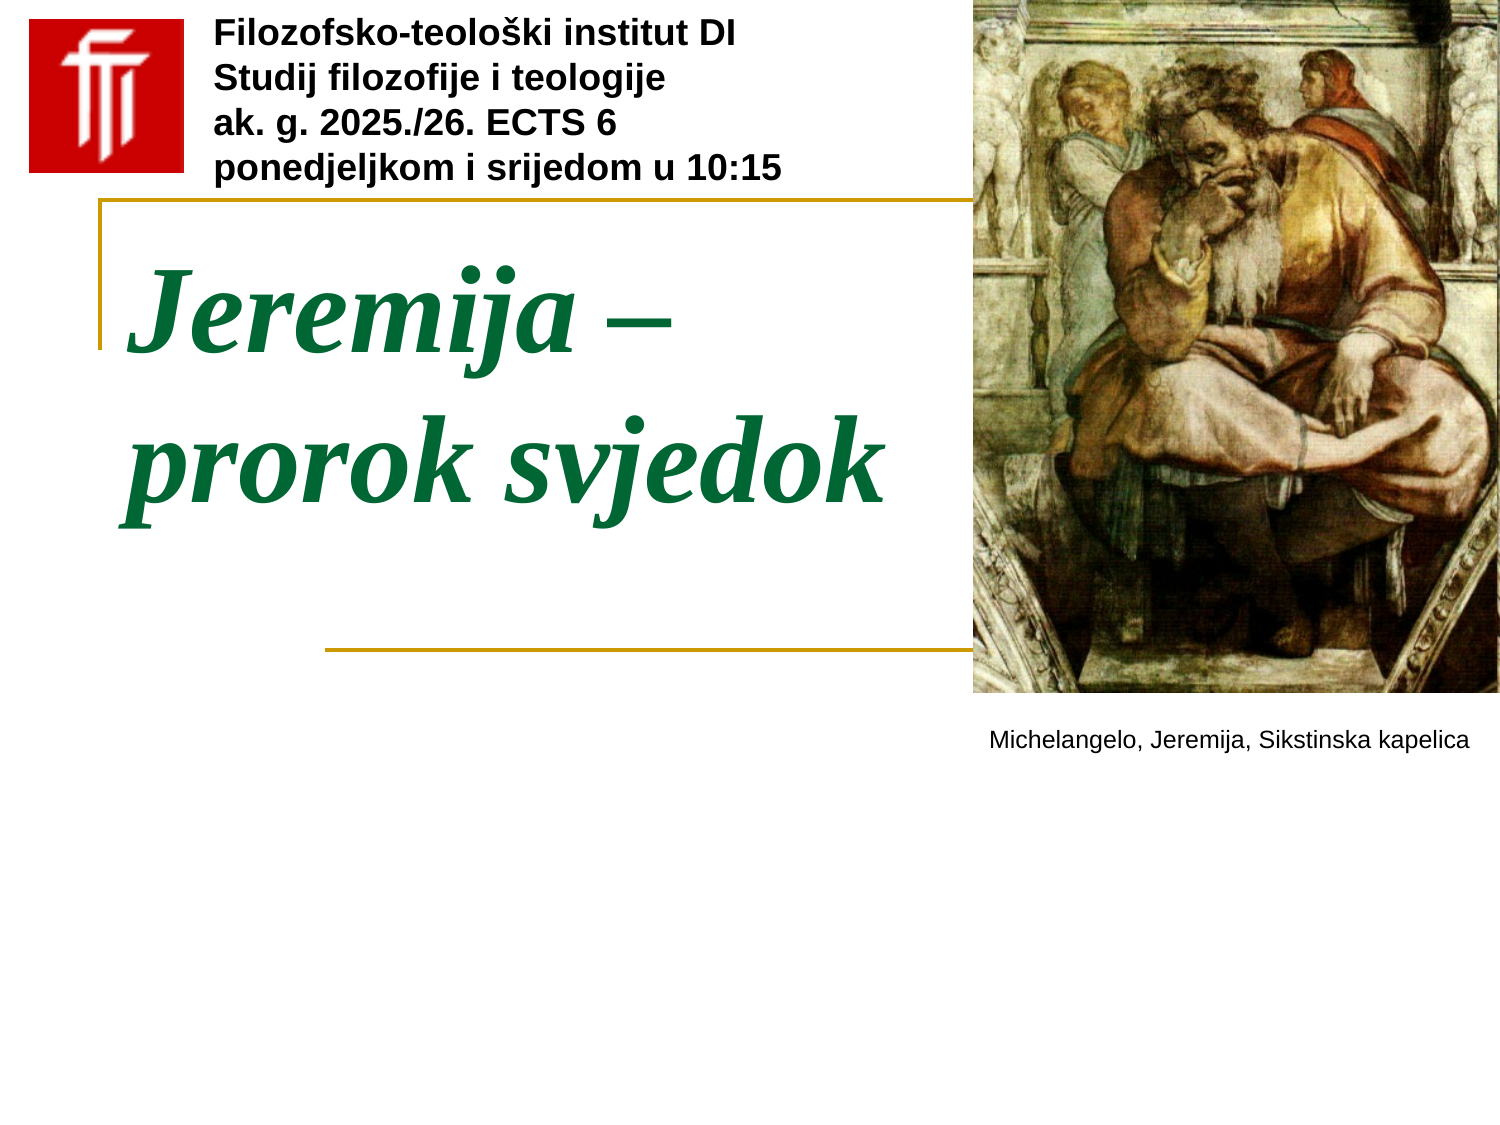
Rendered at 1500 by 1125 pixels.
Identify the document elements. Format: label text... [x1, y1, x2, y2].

picture [973, 0, 1500, 693]
text_box Michelangelo, Jeremija, Sikstinska kapelica [974, 716, 1500, 762]
title Jeremija – prorok svjedok [112, 219, 973, 639]
text_box Filozofsko-teološki institut DI Studij filozofije i teologije ak. g. 2025./26. ECTS 6 ponedjeljkom i srijedom u 10:15 [198, 0, 963, 196]
picture [29, 19, 184, 173]
